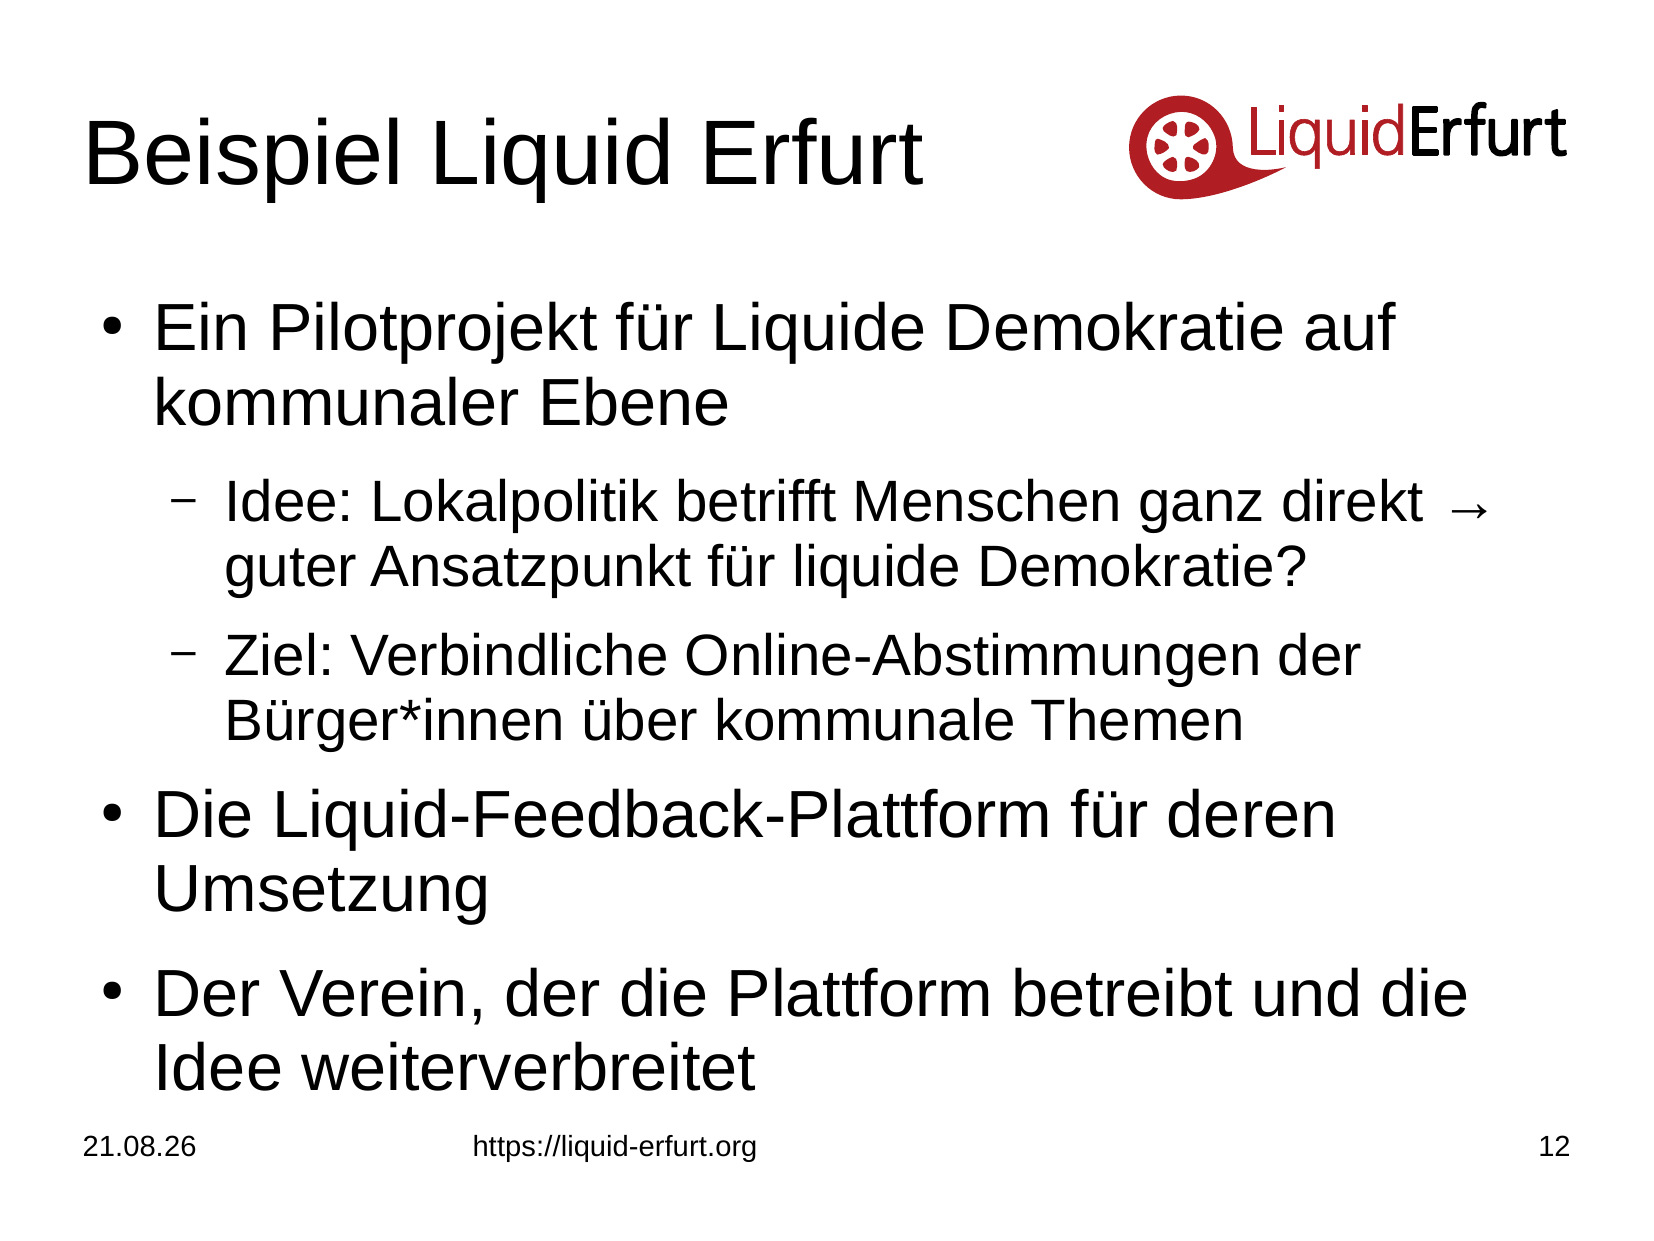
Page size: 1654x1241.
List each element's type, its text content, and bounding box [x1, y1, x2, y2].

title Beispiel Liquid Erfurt [82, 49, 1571, 257]
list Ein Pilotprojekt für Liquide Demokratie auf kommunaler Ebene Idee: Lokalpolitik betrifft Menschen ganz direkt → guter Ansatzpunkt für liquide Demokratie? Ziel: Verbindliche Online-Abstimmungen der Bürger*innen über kommunale Themen Die Liquid-Feedback-Plattform für deren Umsetzung Der Verein, der die Plattform betreibt und die Idee weiterverbreitet [82, 290, 1571, 1107]
